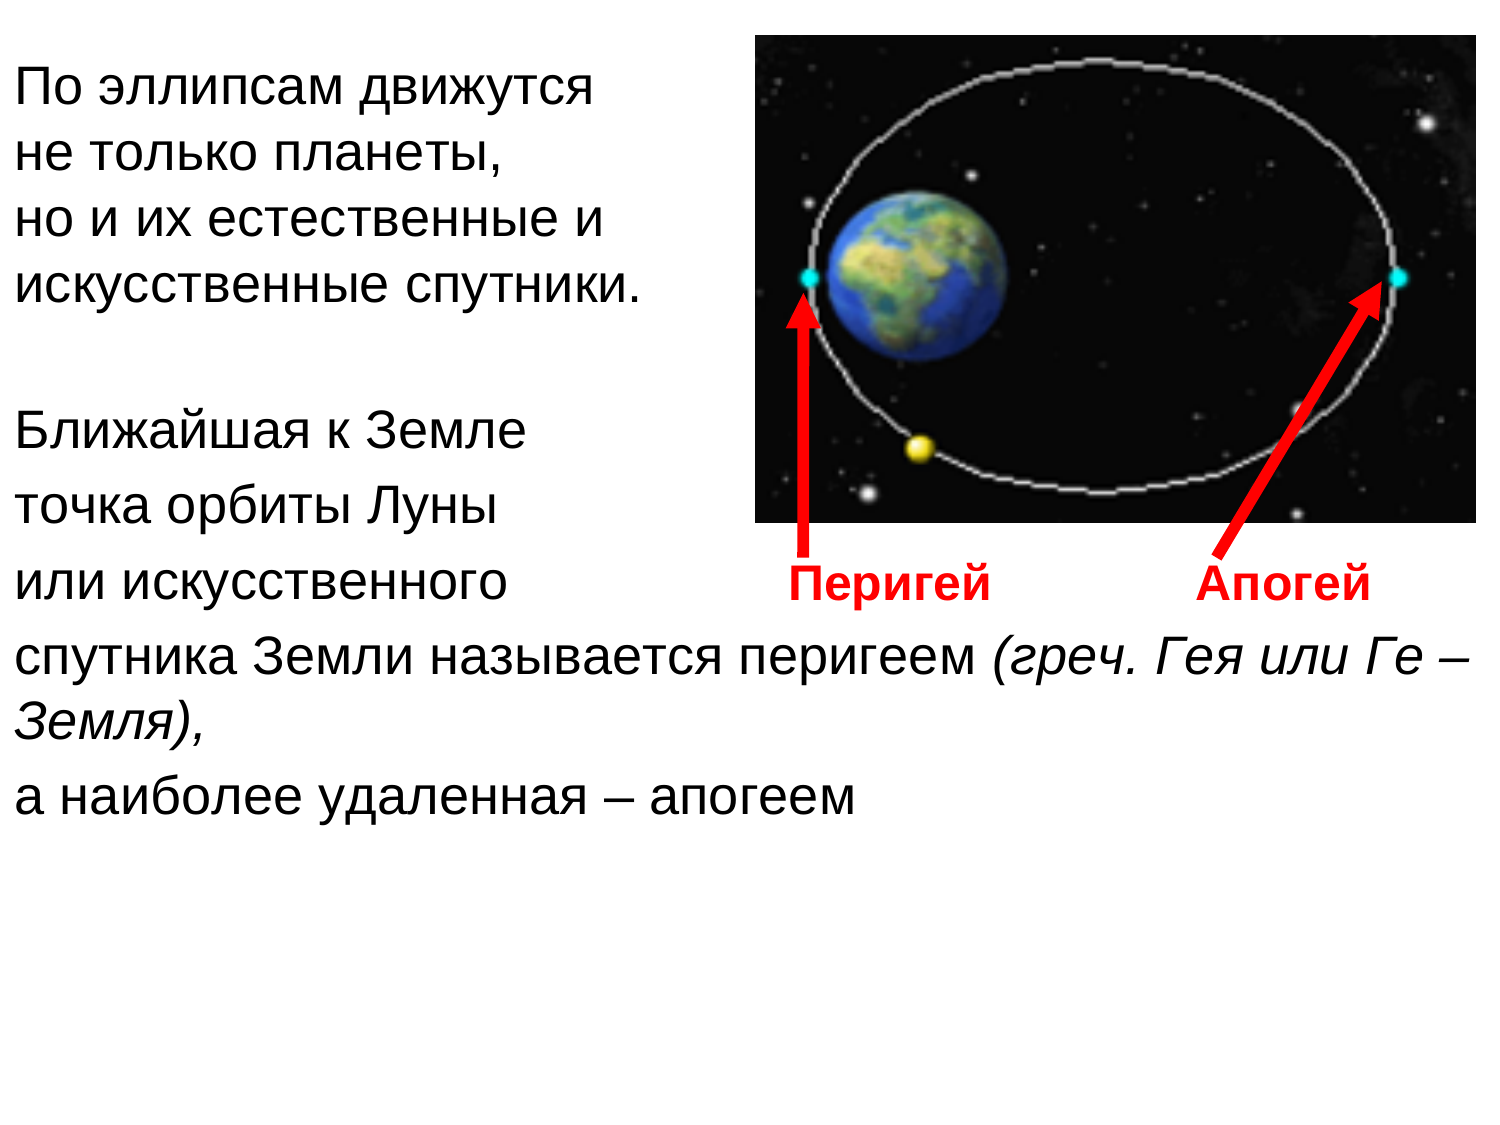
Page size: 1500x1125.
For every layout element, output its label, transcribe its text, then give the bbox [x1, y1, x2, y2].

picture [755, 35, 1476, 523]
text_box Перигей [773, 543, 1028, 619]
text_box По эллипсам движутся не только планеты, но и их естественные и искусственные спутники. Ближайшая к Земле точка орбиты Луны или искусственного спутника Земли называется перигеем (греч. Гея или Ге – Земля), а наиболее удаленная – апогеем. [0, 42, 1500, 834]
text_box Апогей [1180, 543, 1447, 619]
